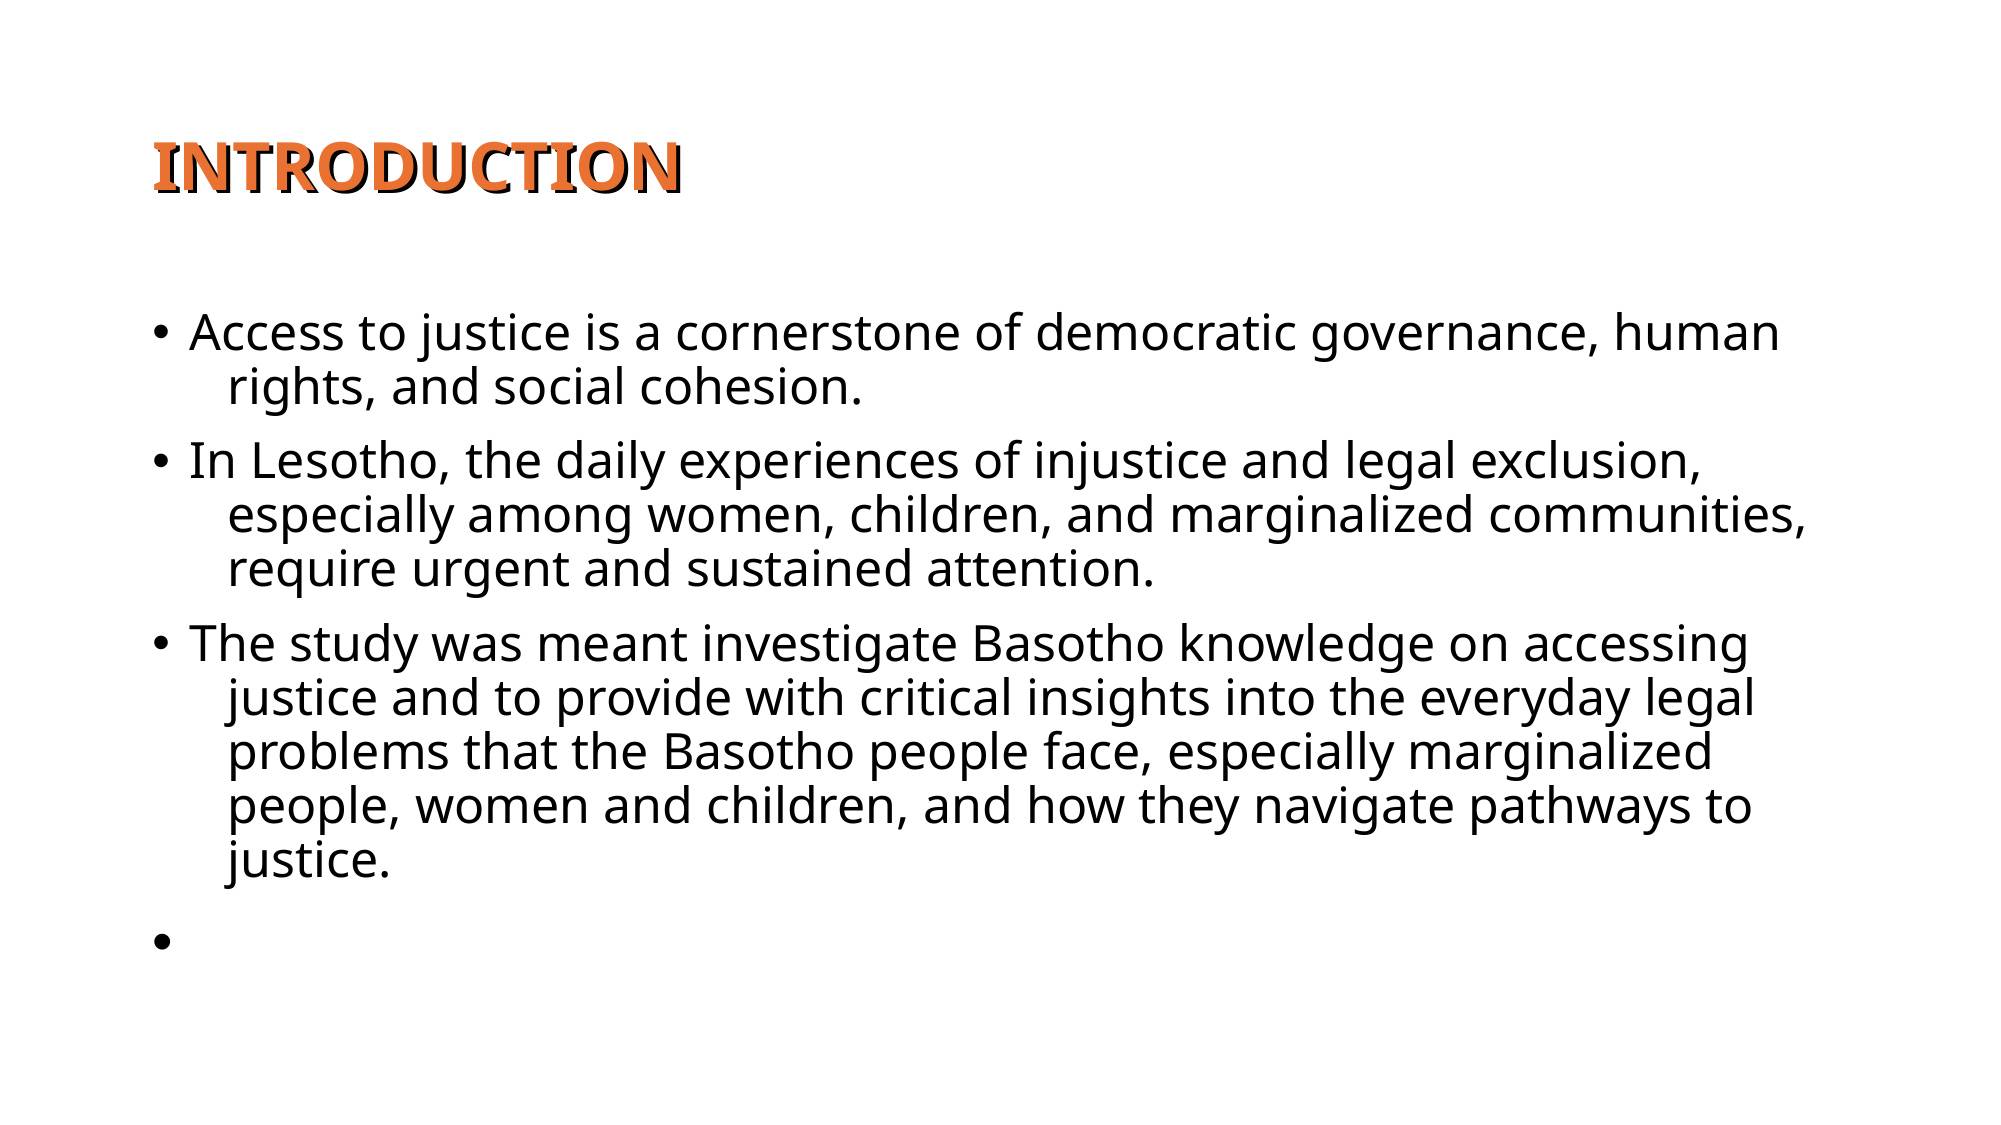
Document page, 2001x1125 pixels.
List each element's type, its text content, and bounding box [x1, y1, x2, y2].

title INTRODUCTION [137, 59, 1863, 278]
list Access to justice is a cornerstone of democratic governance, human rights, and social cohesion. In Lesotho, the daily experiences of injustice and legal exclusion, especially among women, children, and marginalized communities, require urgent and sustained attention. The study was meant investigate Basotho knowledge on accessing justice and to provide with critical insights into the everyday legal problems that the Basotho people face, especially marginalized people, women and children, and how they navigate pathways to justice. [137, 299, 1863, 1014]
